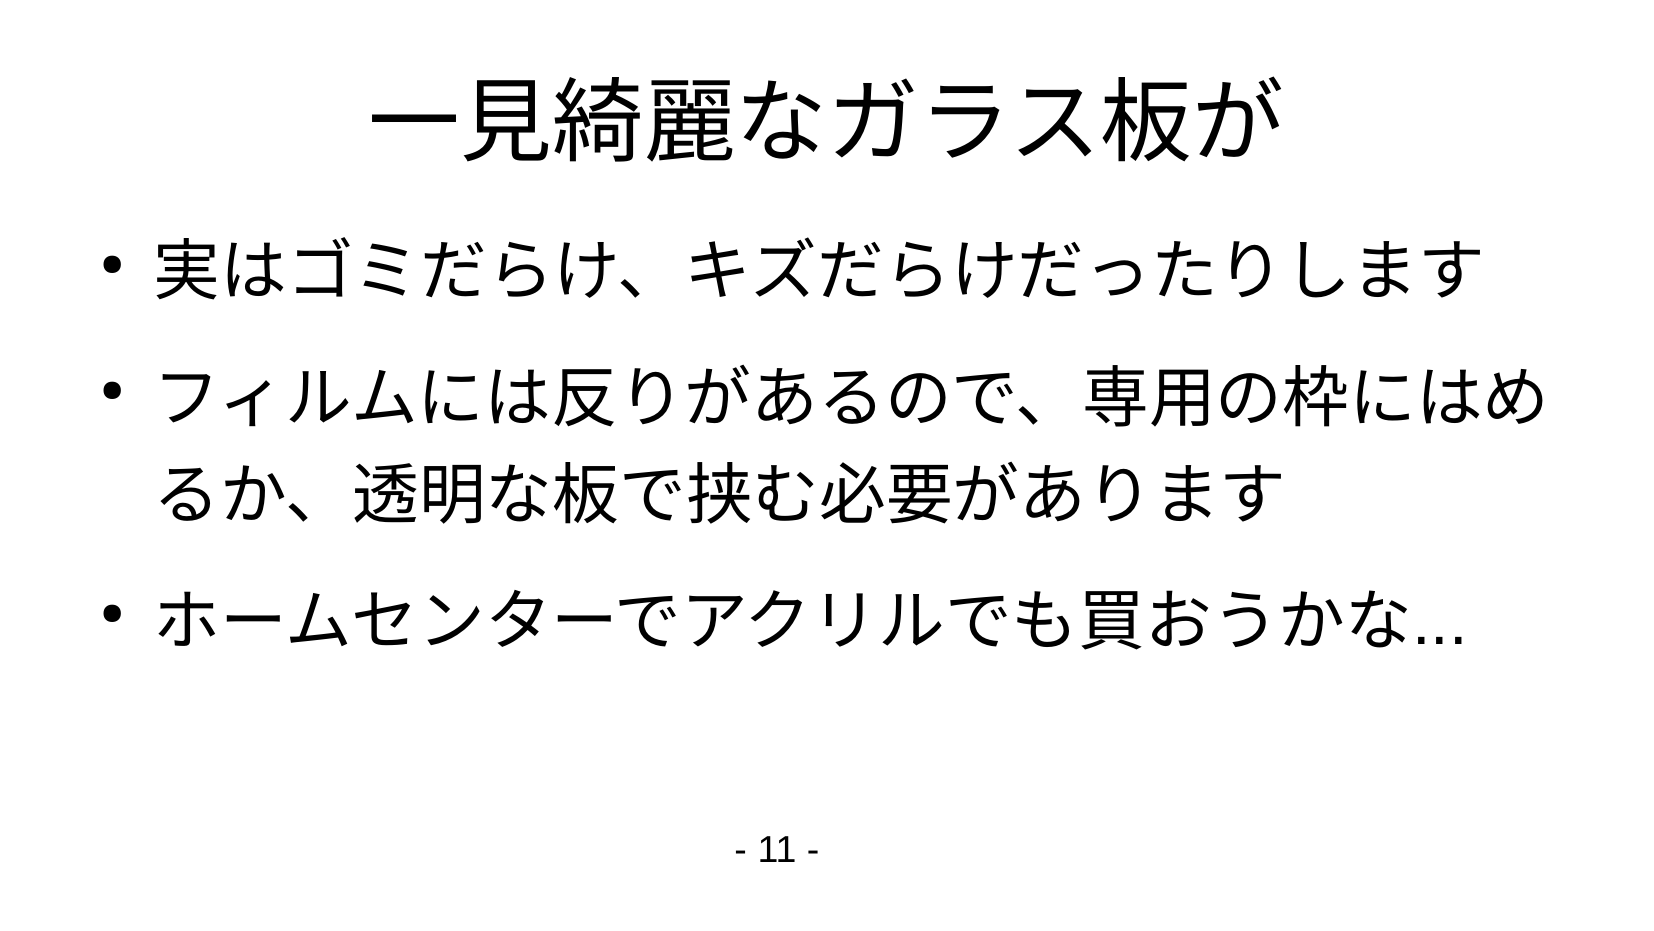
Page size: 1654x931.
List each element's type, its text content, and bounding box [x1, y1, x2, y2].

list 実はゴミだらけ、キズだらけだったりします フィルムには反りがあるので、専用の枠にはめるか、透明な板で挟む必要があります ホームセンターでアクリルでも買おうかな... [82, 217, 1571, 758]
text_box - <番号> - [744, 821, 942, 892]
title 一見綺麗なガラス板が [82, 37, 1571, 193]
